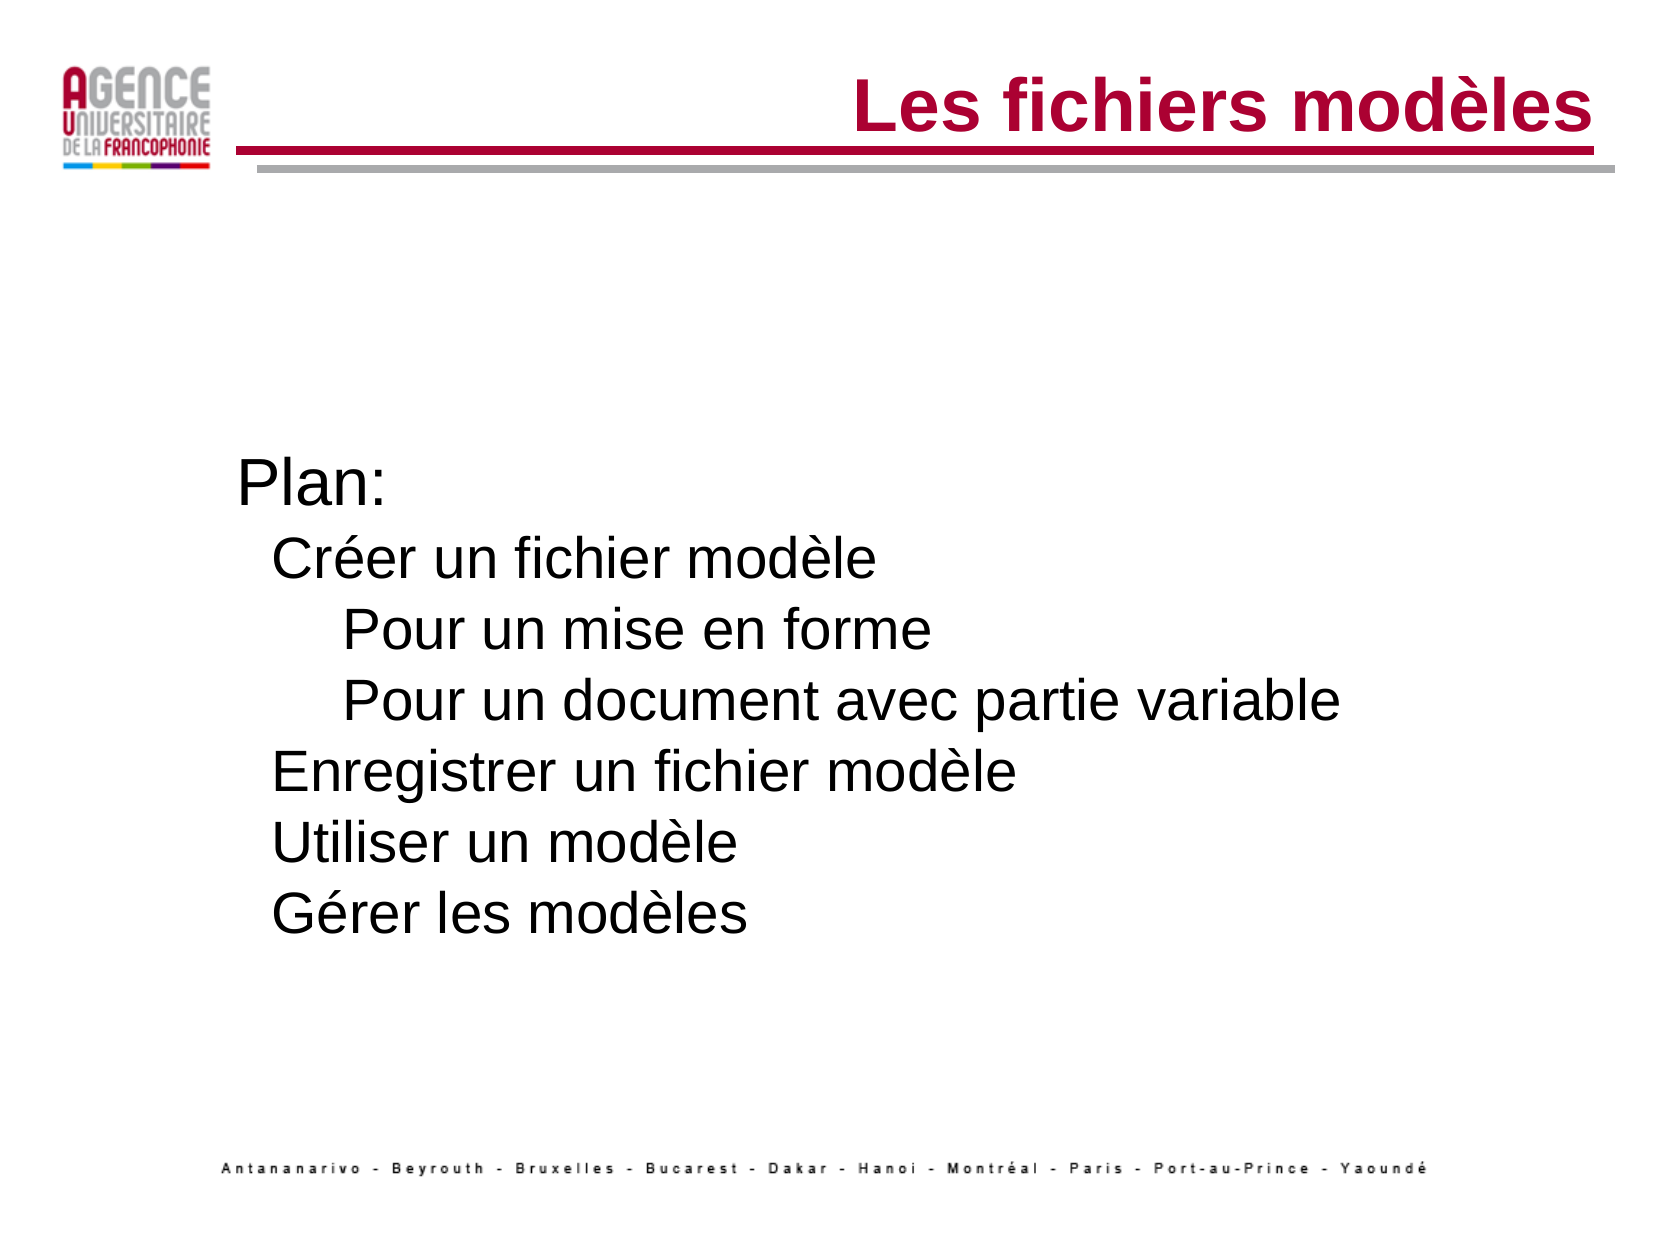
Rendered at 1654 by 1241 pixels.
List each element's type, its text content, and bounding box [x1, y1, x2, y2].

subtitle Plan: Créer un fichier modèle Pour un mise en forme Pour un document avec partie variable Enregistrer un fichier modèle Utiliser un modèle Gérer les modèles [236, 241, 1595, 1150]
picture [29, 29, 1625, 1241]
title Les fichiers modèles [236, 59, 1595, 151]
